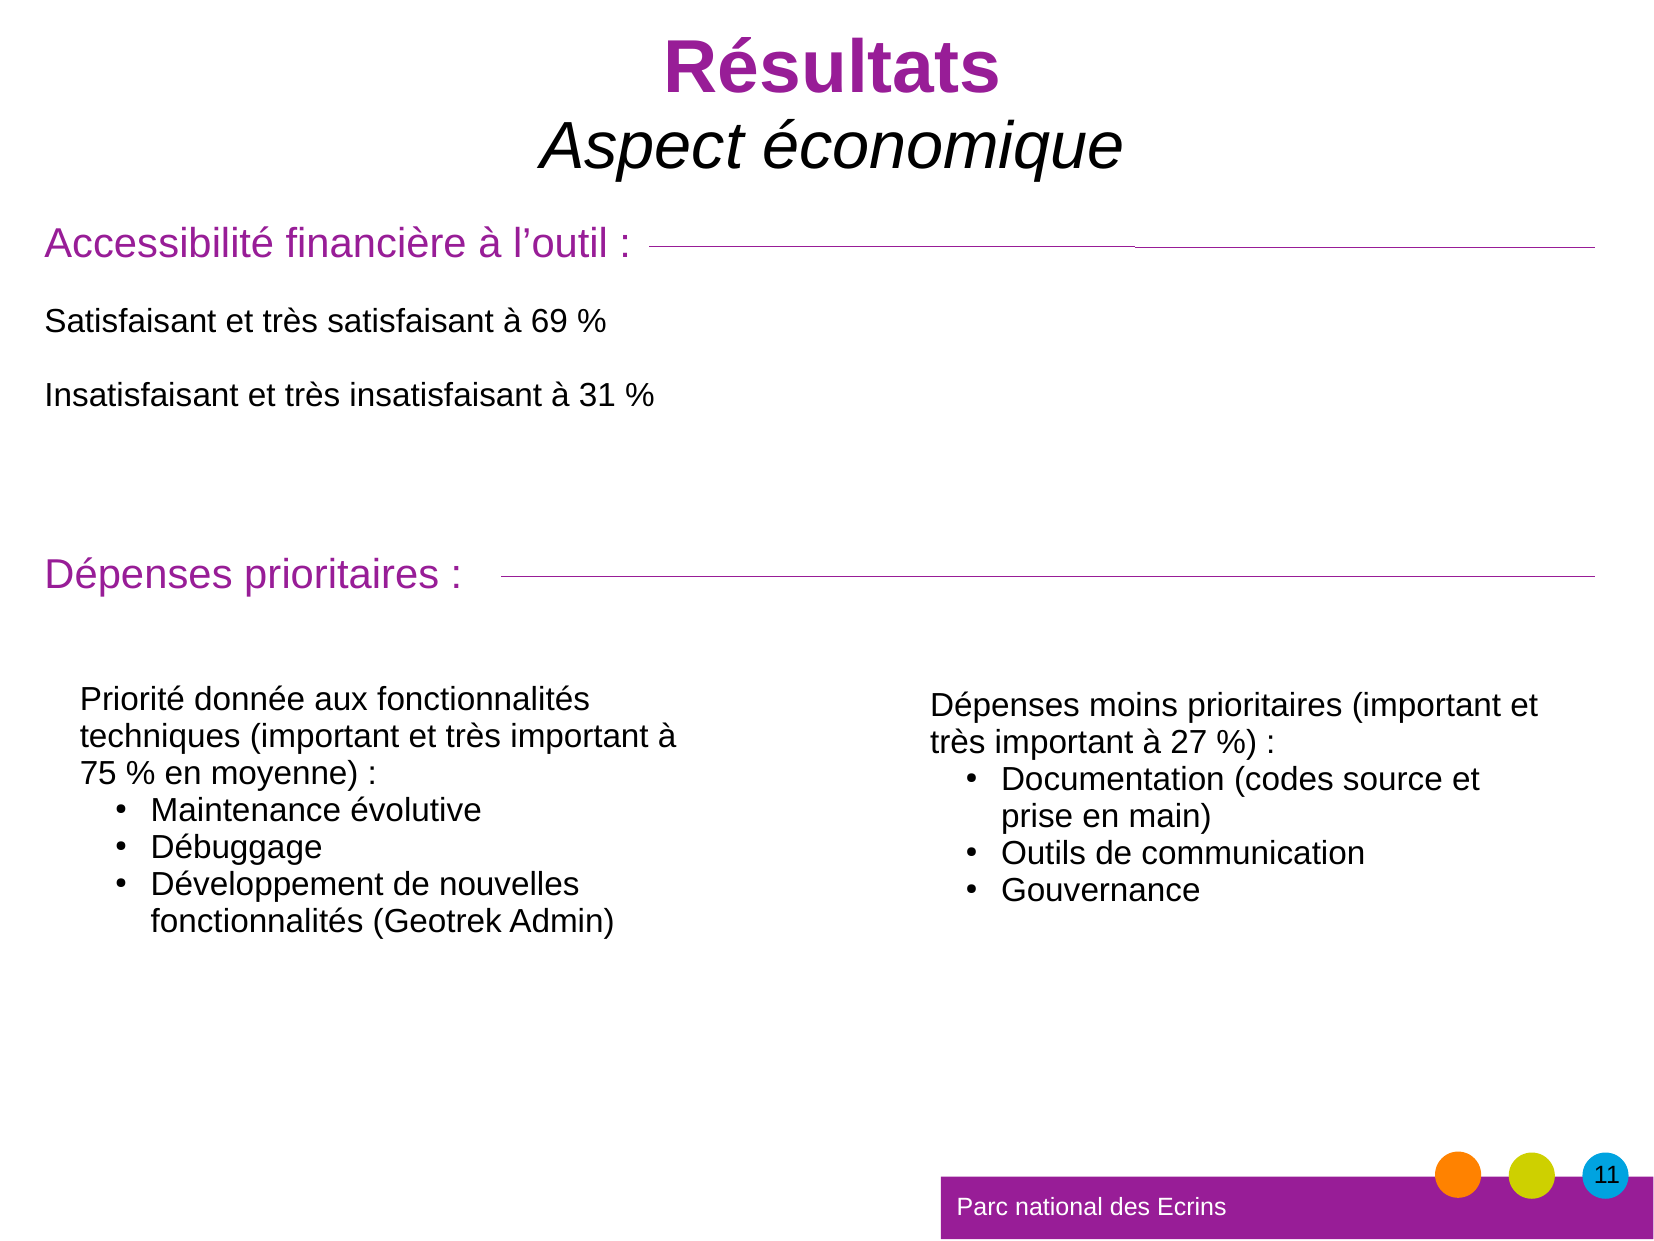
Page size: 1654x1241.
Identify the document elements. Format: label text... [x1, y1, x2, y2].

text_box Priorité donnée aux fonctionnalités techniques (important et très important à 75 % en moyenne) : Maintenance évolutive Débuggage Développement de nouvelles fonctionnalités (Geotrek Admin) [65, 673, 715, 948]
text_box Satisfaisant et très satisfaisant à 69 % Insatisfaisant et très insatisfaisant à 31 % [29, 295, 680, 443]
text_box Dépenses prioritaires : [29, 543, 886, 605]
text_box Dépenses moins prioritaires (important et très important à 27 %) : Documentation (codes source et prise en main) Outils de communication Gouvernance [915, 679, 1565, 917]
title Résultats Aspect économique [88, 23, 1577, 183]
text_box Accessibilité financière à l’outil : [29, 212, 886, 274]
